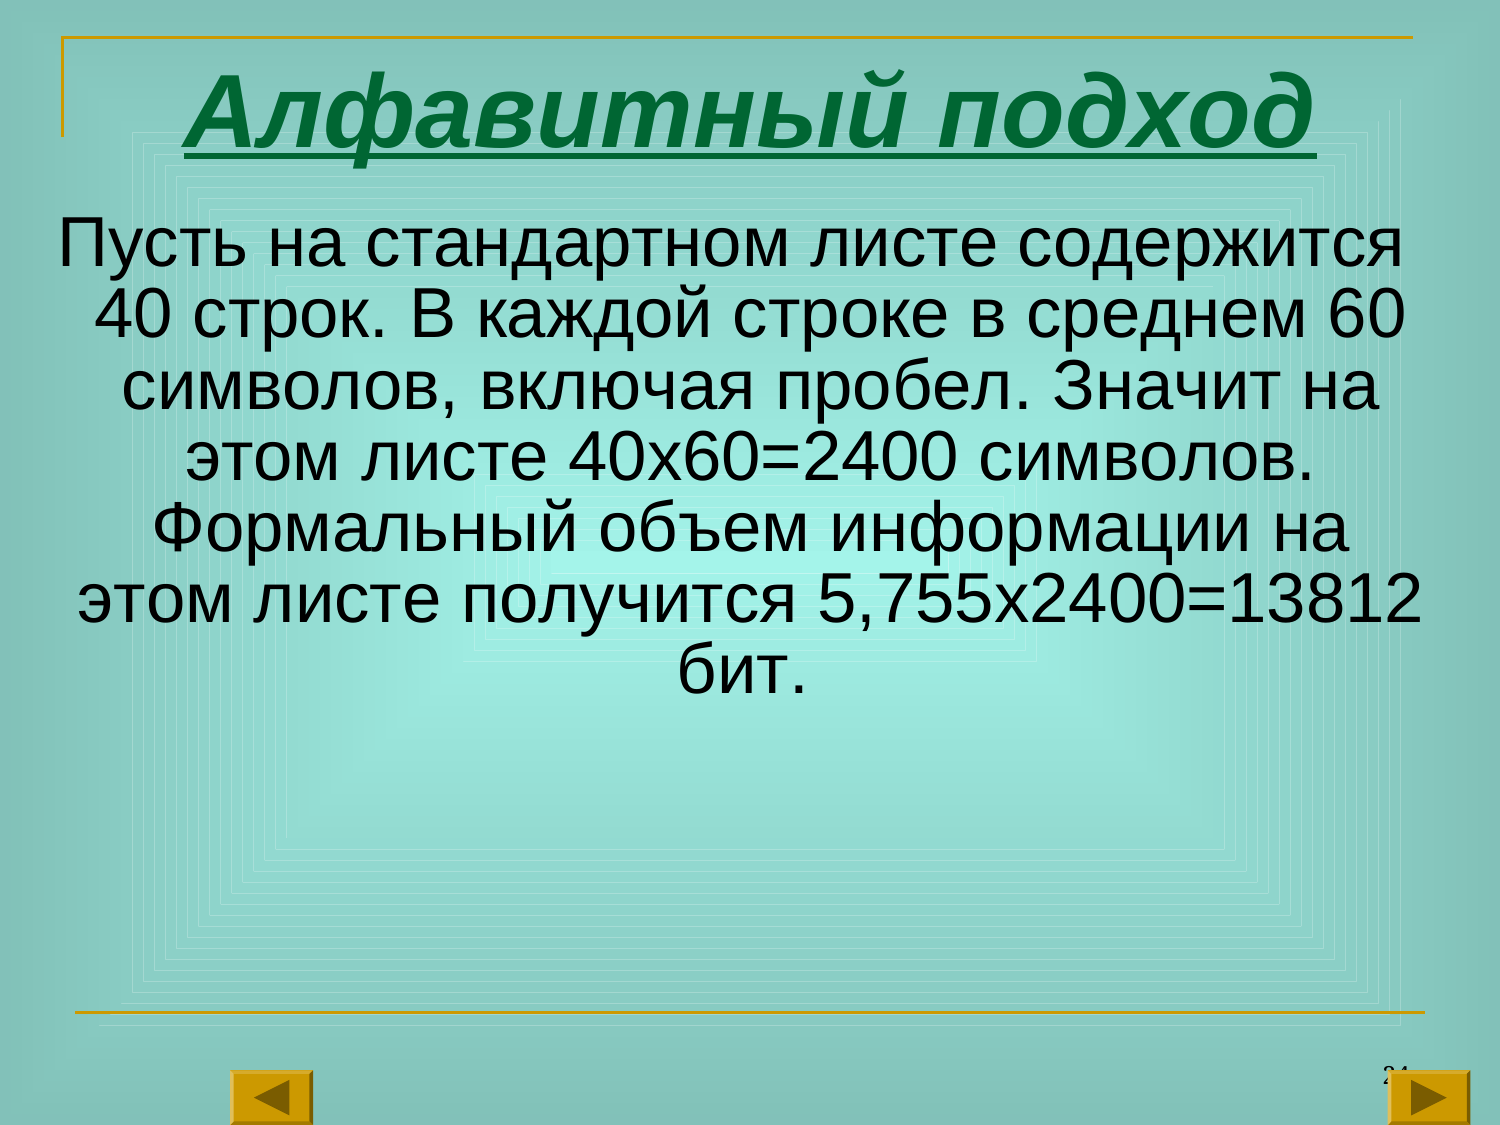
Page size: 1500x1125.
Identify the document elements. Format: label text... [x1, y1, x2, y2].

text_box [1389, 1070, 1471, 1125]
title Алфавитный подход [0, 45, 1500, 233]
list Пусть на стандартном листе содержится 40 строк. В каждой строке в среднем 60 символов, включая пробел. Значит на этом листе 40х60=2400 символов. Формальный объем информации на этом листе получится 5,755х2400=13812 бит. [0, 202, 1447, 1041]
text_box [232, 1070, 314, 1125]
